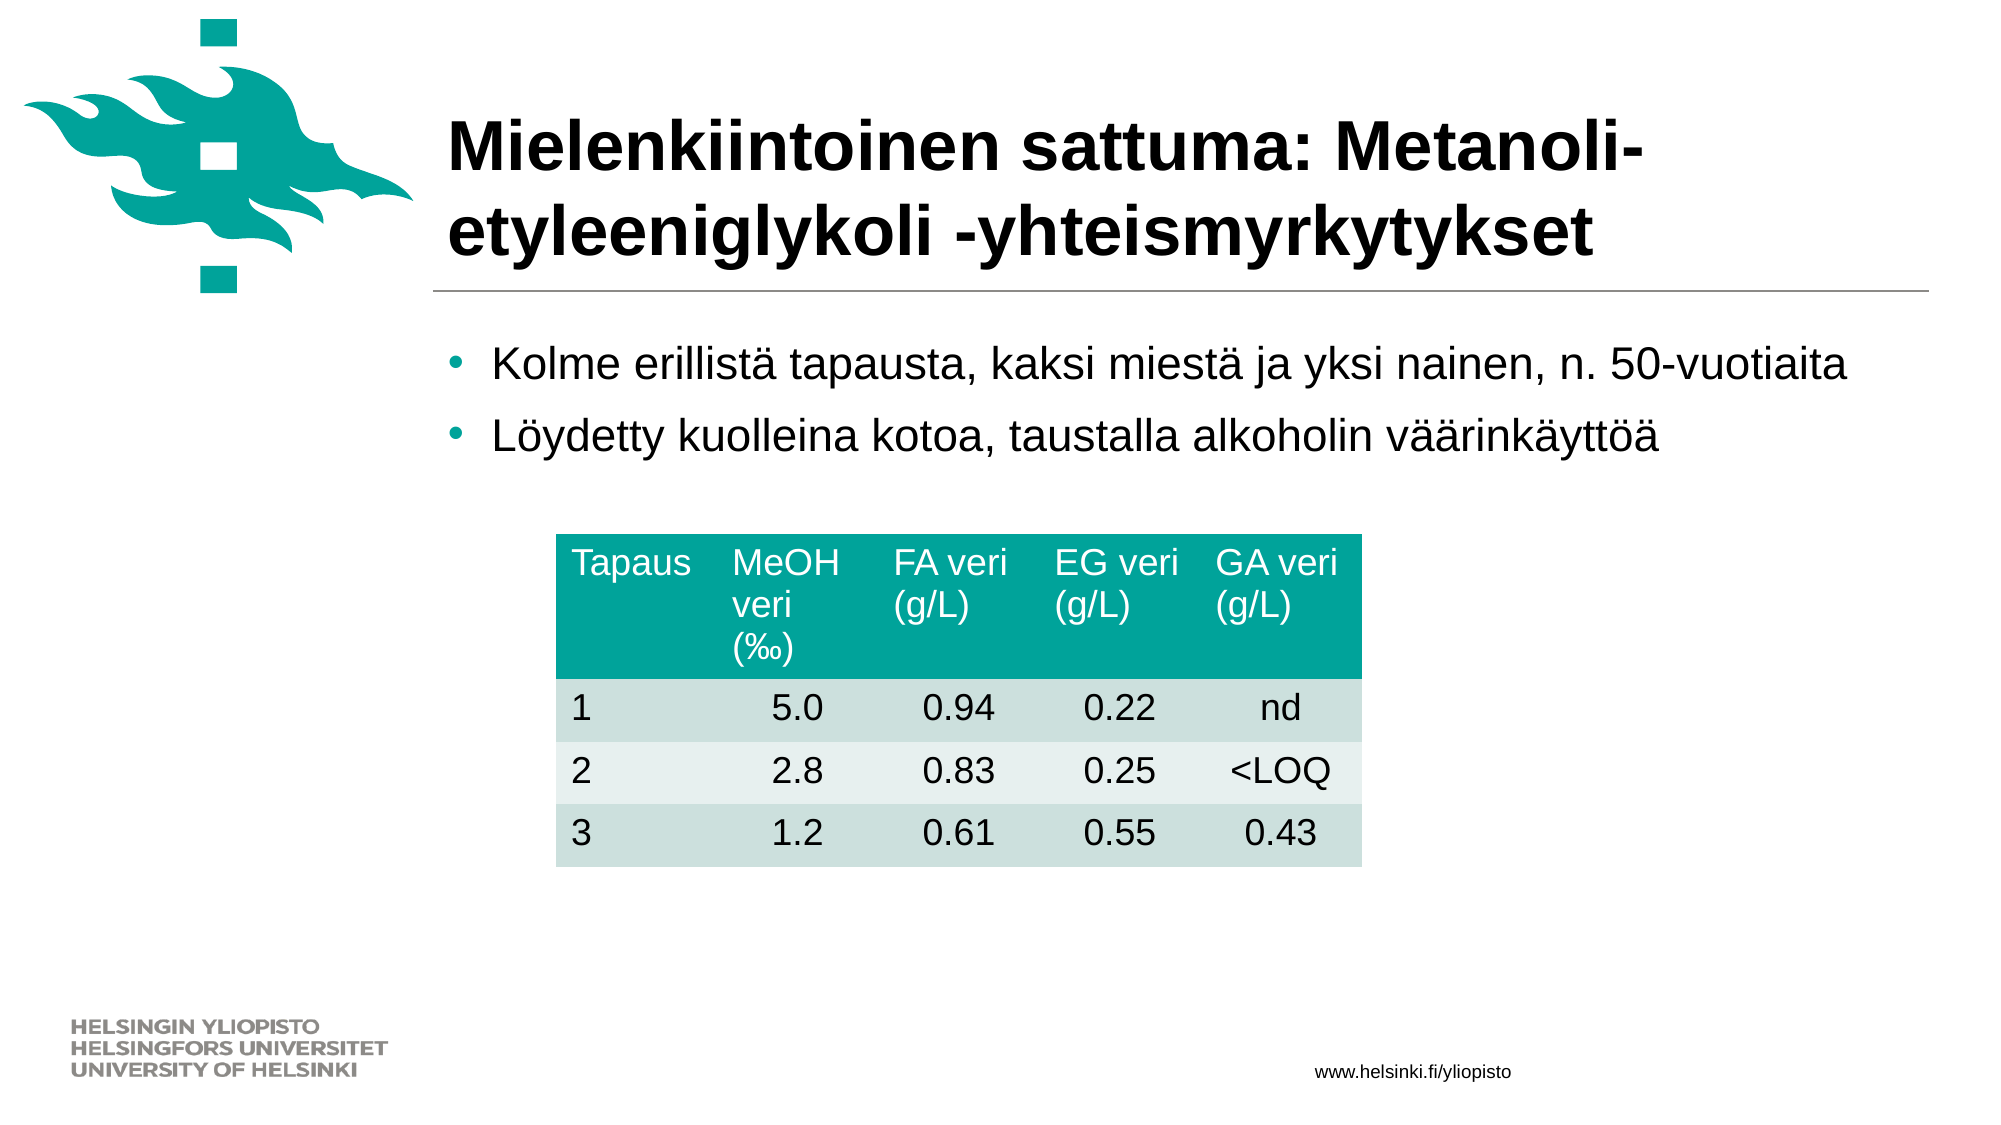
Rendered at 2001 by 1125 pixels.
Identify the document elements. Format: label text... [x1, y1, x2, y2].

table_header MeOH veri (‰) [717, 534, 878, 679]
table_cell 0.22 [1039, 679, 1200, 742]
table_cell 0.83 [878, 742, 1039, 804]
table_header FA veri (g/L) [878, 534, 1039, 679]
table_cell <LOQ [1200, 742, 1362, 804]
table_cell 0.25 [1039, 742, 1200, 804]
table_cell nd [1200, 679, 1362, 742]
table_header Tapaus [556, 534, 717, 679]
picture [70, 1017, 389, 1079]
table_header GA veri (g/L) [1200, 534, 1362, 679]
title Mielenkiintoinen sattuma: Metanoli-etyleeniglykoli -yhteismyrkytykset [432, 90, 1930, 279]
table_cell 5.0 [717, 679, 878, 742]
table_cell 1.2 [717, 804, 878, 867]
table_cell 2.8 [717, 742, 878, 804]
table_cell 0.43 [1200, 804, 1362, 867]
table_cell 0.94 [878, 679, 1039, 742]
table_cell 3 [556, 804, 717, 867]
list Kolme erillistä tapausta, kaksi miestä ja yksi nainen, n. 50-vuotiaita Löydetty kuolleina kotoa, taustalla alkoholin väärinkäyttöä [432, 326, 1930, 988]
table_header EG veri (g/L) [1039, 534, 1200, 679]
table_cell 0.55 [1039, 804, 1200, 867]
table_cell 0.61 [878, 804, 1039, 867]
table_cell 2 [556, 742, 717, 804]
table_cell 1 [556, 679, 717, 742]
